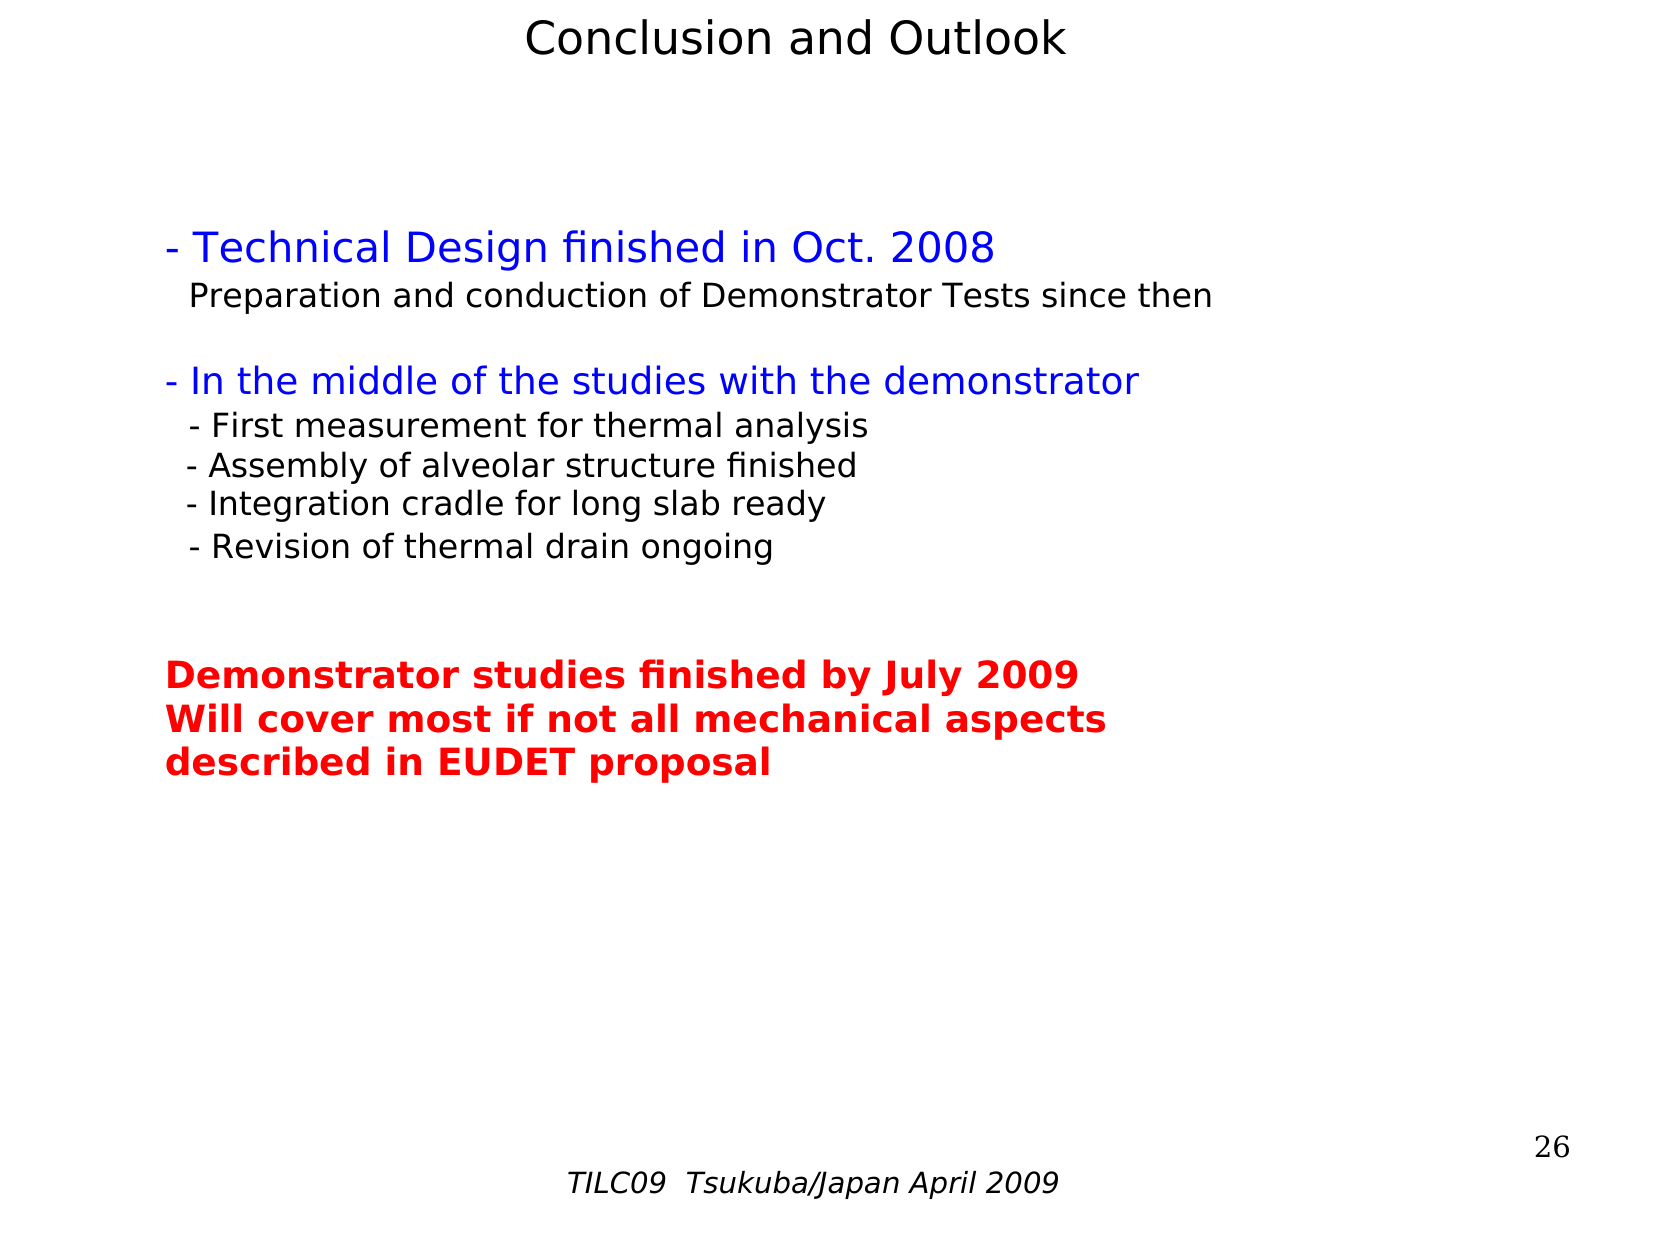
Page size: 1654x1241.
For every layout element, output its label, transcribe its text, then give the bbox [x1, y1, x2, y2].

text_box Conclusion and Outlook [509, 4, 1071, 73]
text_box - Technical Design finished in Oct. 2008 Preparation and conduction of Demonstrator Tests since then - In the middle of the studies with the demonstrator - First measurement for thermal analysis - Assembly of alveolar structure finished - Integration cradle for long slab ready - Revision of thermal drain ongoing Demonstrator studies finished by July 2009 Will cover most if not all mechanical aspects described in EUDET proposal [150, 216, 1211, 884]
